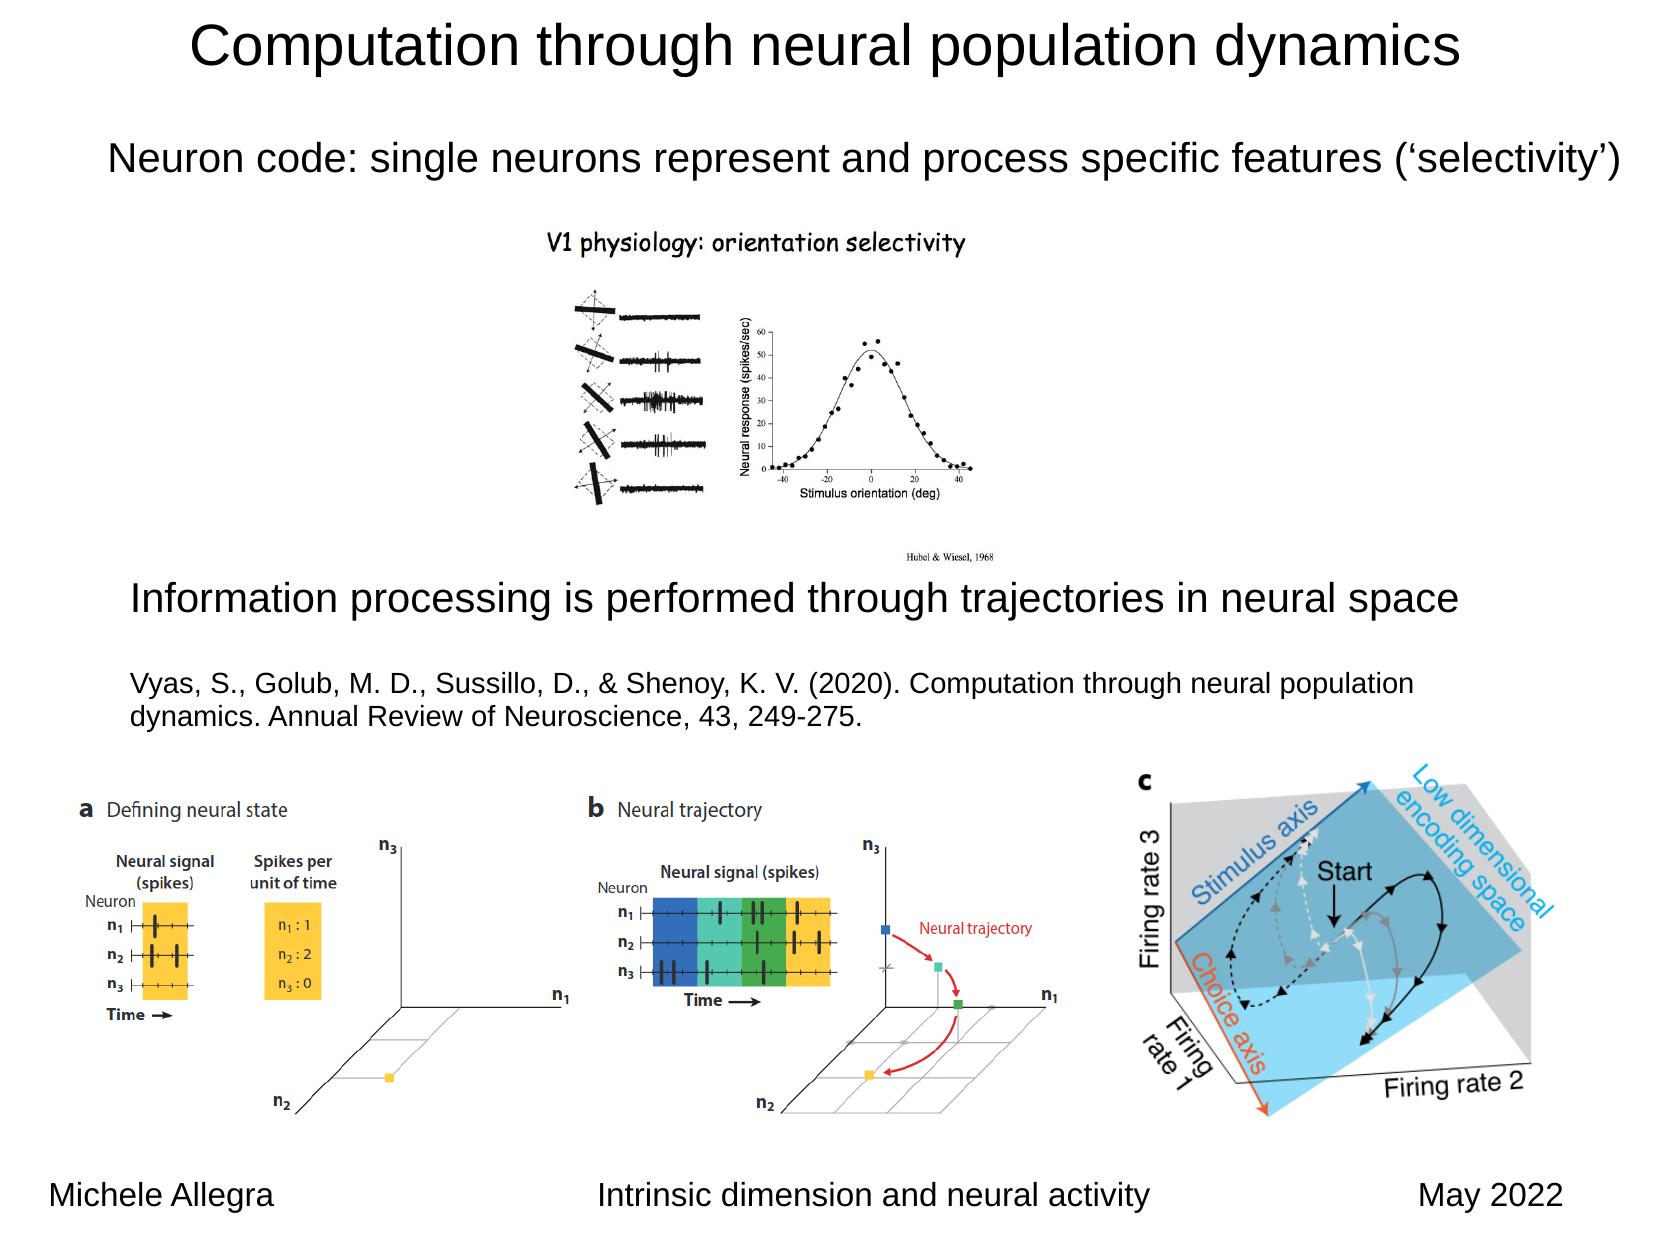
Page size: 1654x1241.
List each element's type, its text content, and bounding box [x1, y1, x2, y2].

picture [44, 734, 1578, 1152]
picture [516, 204, 1008, 573]
text_box Neuron code: single neurons represent and process specific features (‘selectivity’) [92, 126, 1654, 347]
title Computation through neural population dynamics [82, 0, 1571, 96]
text_box Information processing is performed through trajectories in neural space Vyas, S., Golub, M. D., Sussillo, D., & Shenoy, K. V. (2020). Computation through neural population dynamics. Annual Review of Neuroscience, 43, 249-275. [115, 566, 1527, 760]
text_box Michele Allegra Intrinsic dimension and neural activity May 2022 [33, 1168, 1603, 1221]
